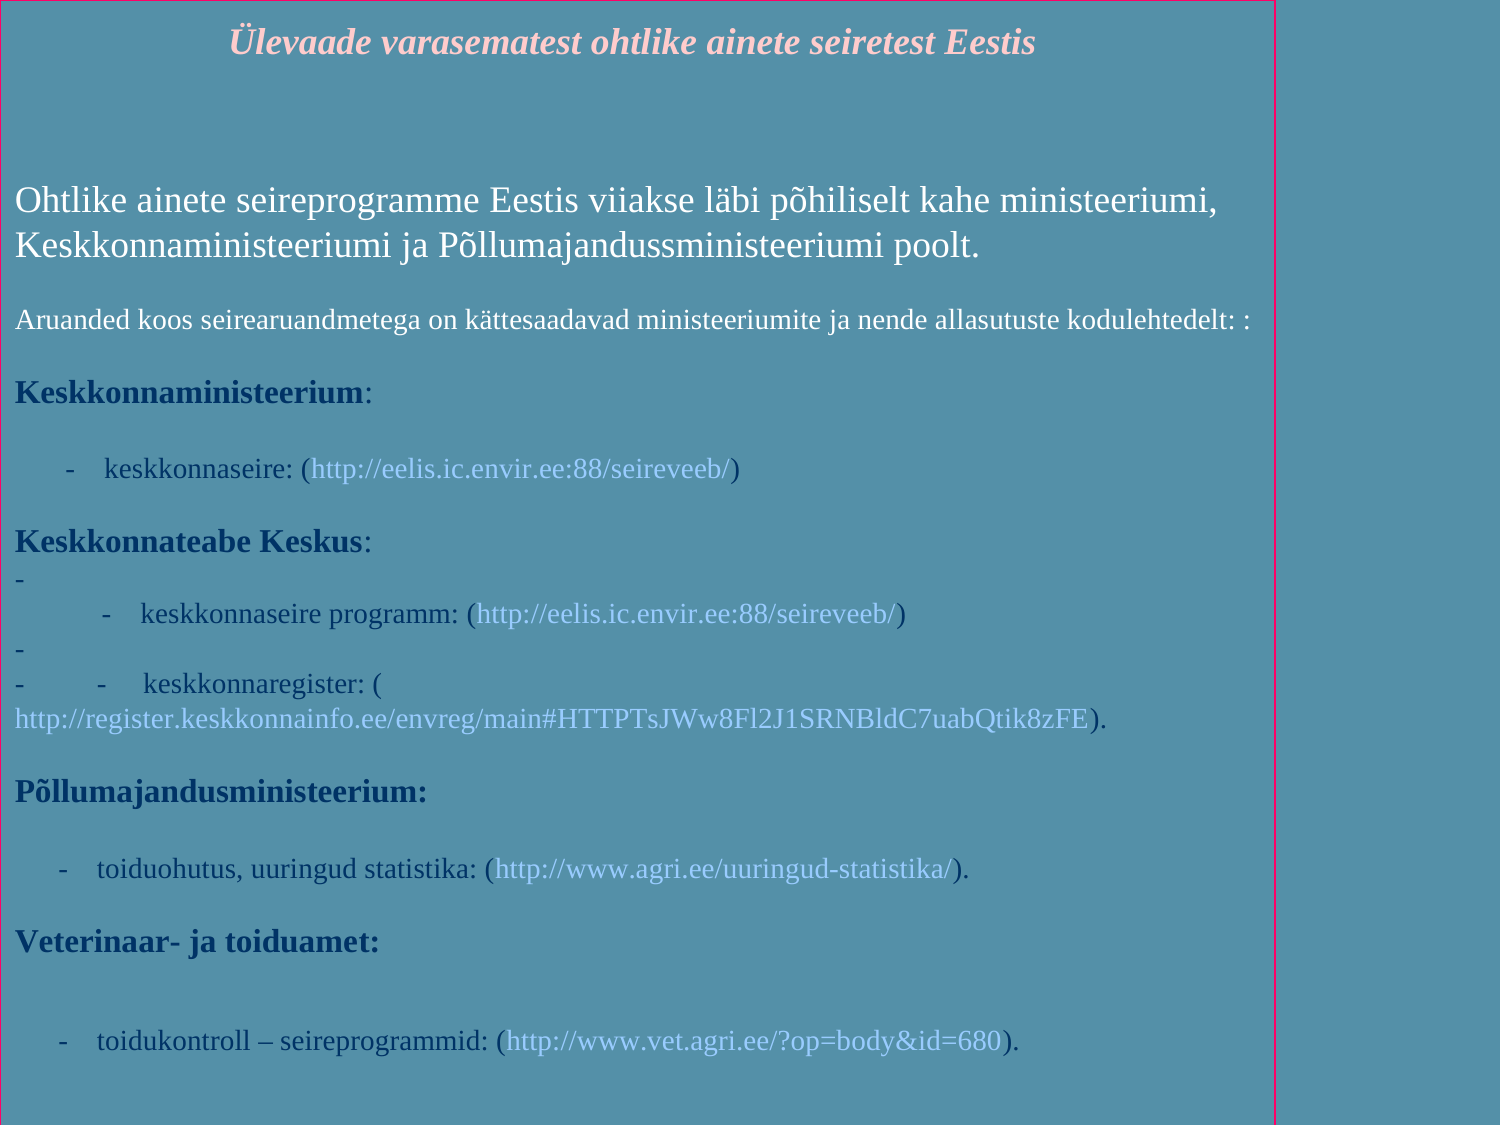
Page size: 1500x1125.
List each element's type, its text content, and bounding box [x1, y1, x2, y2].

text_box Ülevaade varasematest ohtlike ainete seiretest Eestis Ohtlike ainete seireprogramme Eestis viiakse läbi põhiliselt kahe ministeeriumi, Keskkonnaministeeriumi ja Põllumajandussministeeriumi poolt. Aruanded koos seirearuandmetega on kättesaadavad ministeeriumite ja nende allasutuste kodulehtedelt: : Keskkonnaministeerium: - keskkonnaseire: (http://eelis.ic.envir.ee:88/seireveeb/) Keskkonnateabe Keskus: - - keskkonnaseire programm: (http://eelis.ic.envir.ee:88/seireveeb/) - - - keskkonnaregister: (http://register.keskkonnainfo.ee/envreg/main#HTTPTsJWw8Fl2J1SRNBldC7uabQtik8zFE). Põllumajandusministeerium: - toiduohutus, uuringud statistika: (http://www.agri.ee/uuringud-statistika/). Veterinaar- ja toiduamet: - toidukontroll – seireprogrammid: (http://www.vet.agri.ee/?op=body&id=680). [0, 0, 1276, 1125]
